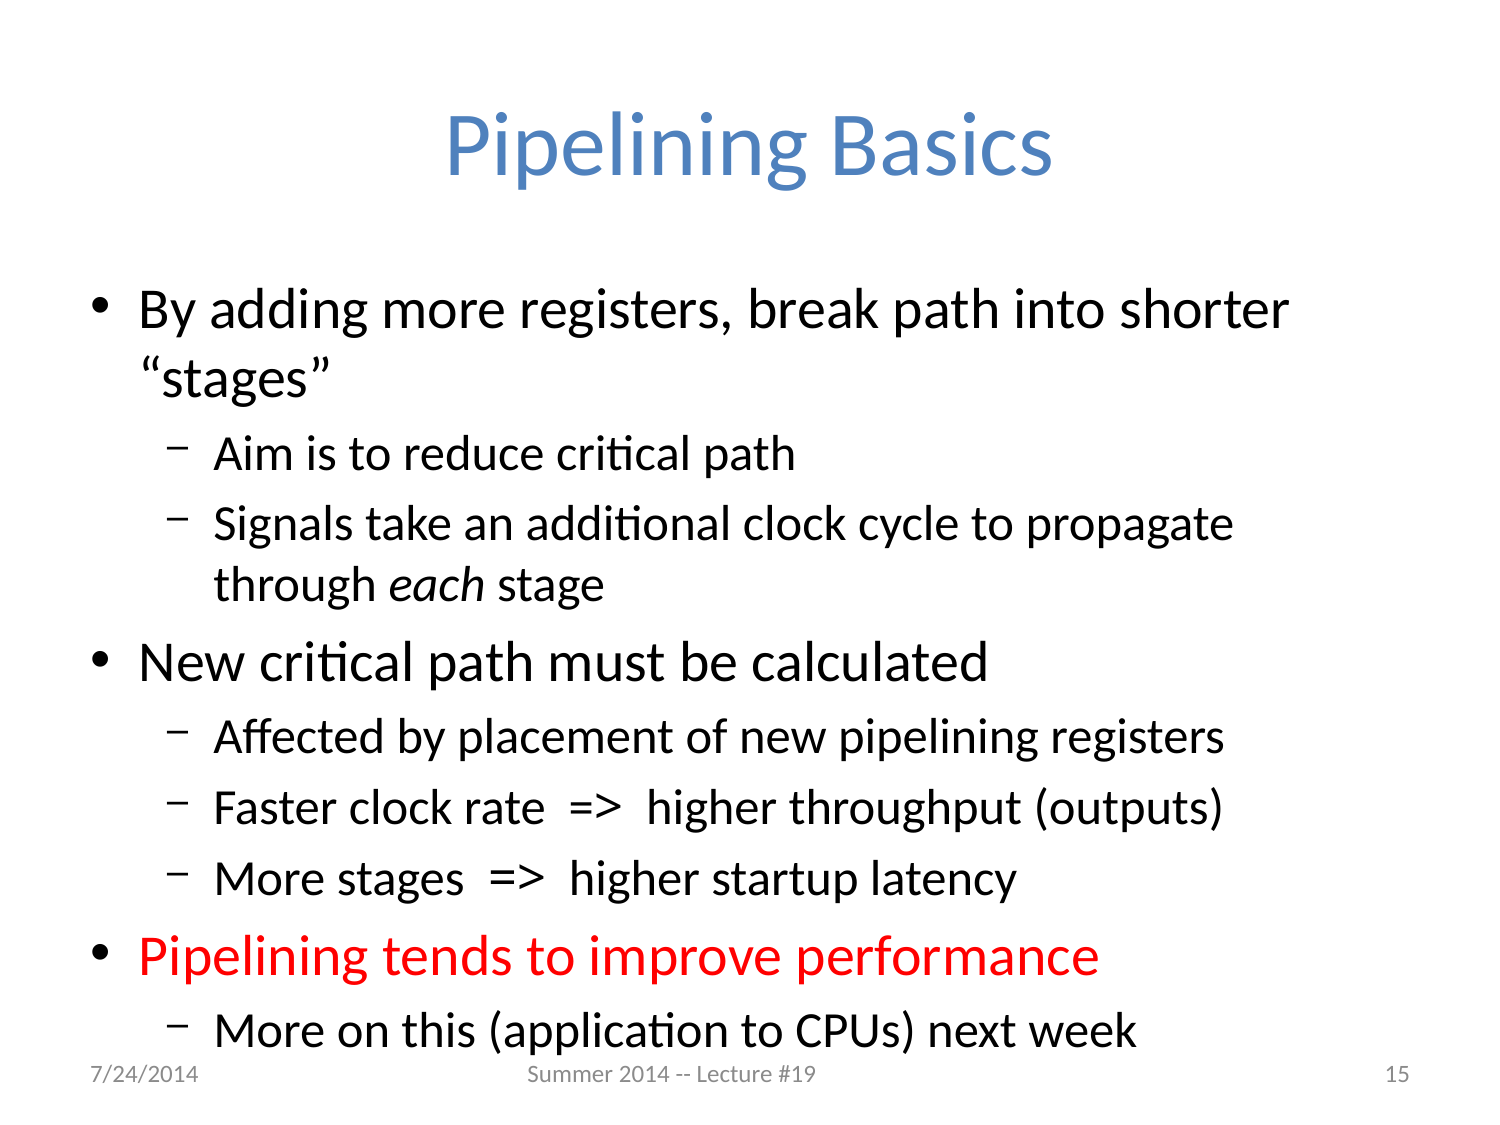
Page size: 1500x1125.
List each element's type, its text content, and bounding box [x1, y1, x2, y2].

footer Summer 2014 -- Lecture #19 [512, 1042, 988, 1103]
title Pipelining Basics [75, 45, 1425, 233]
slide_number 7/24/2014 [75, 1042, 425, 1103]
slide_number <number> [1074, 1042, 1425, 1103]
list By adding more registers, break path into shorter “stages” Aim is to reduce critical path Signals take an additional clock cycle to propagate through each stage New critical path must be calculated Affected by placement of new pipelining registers Faster clock rate => higher throughput (outputs) More stages => higher startup latency Pipelining tends to improve performance More on this (application to CPUs) next week [75, 262, 1425, 1073]
